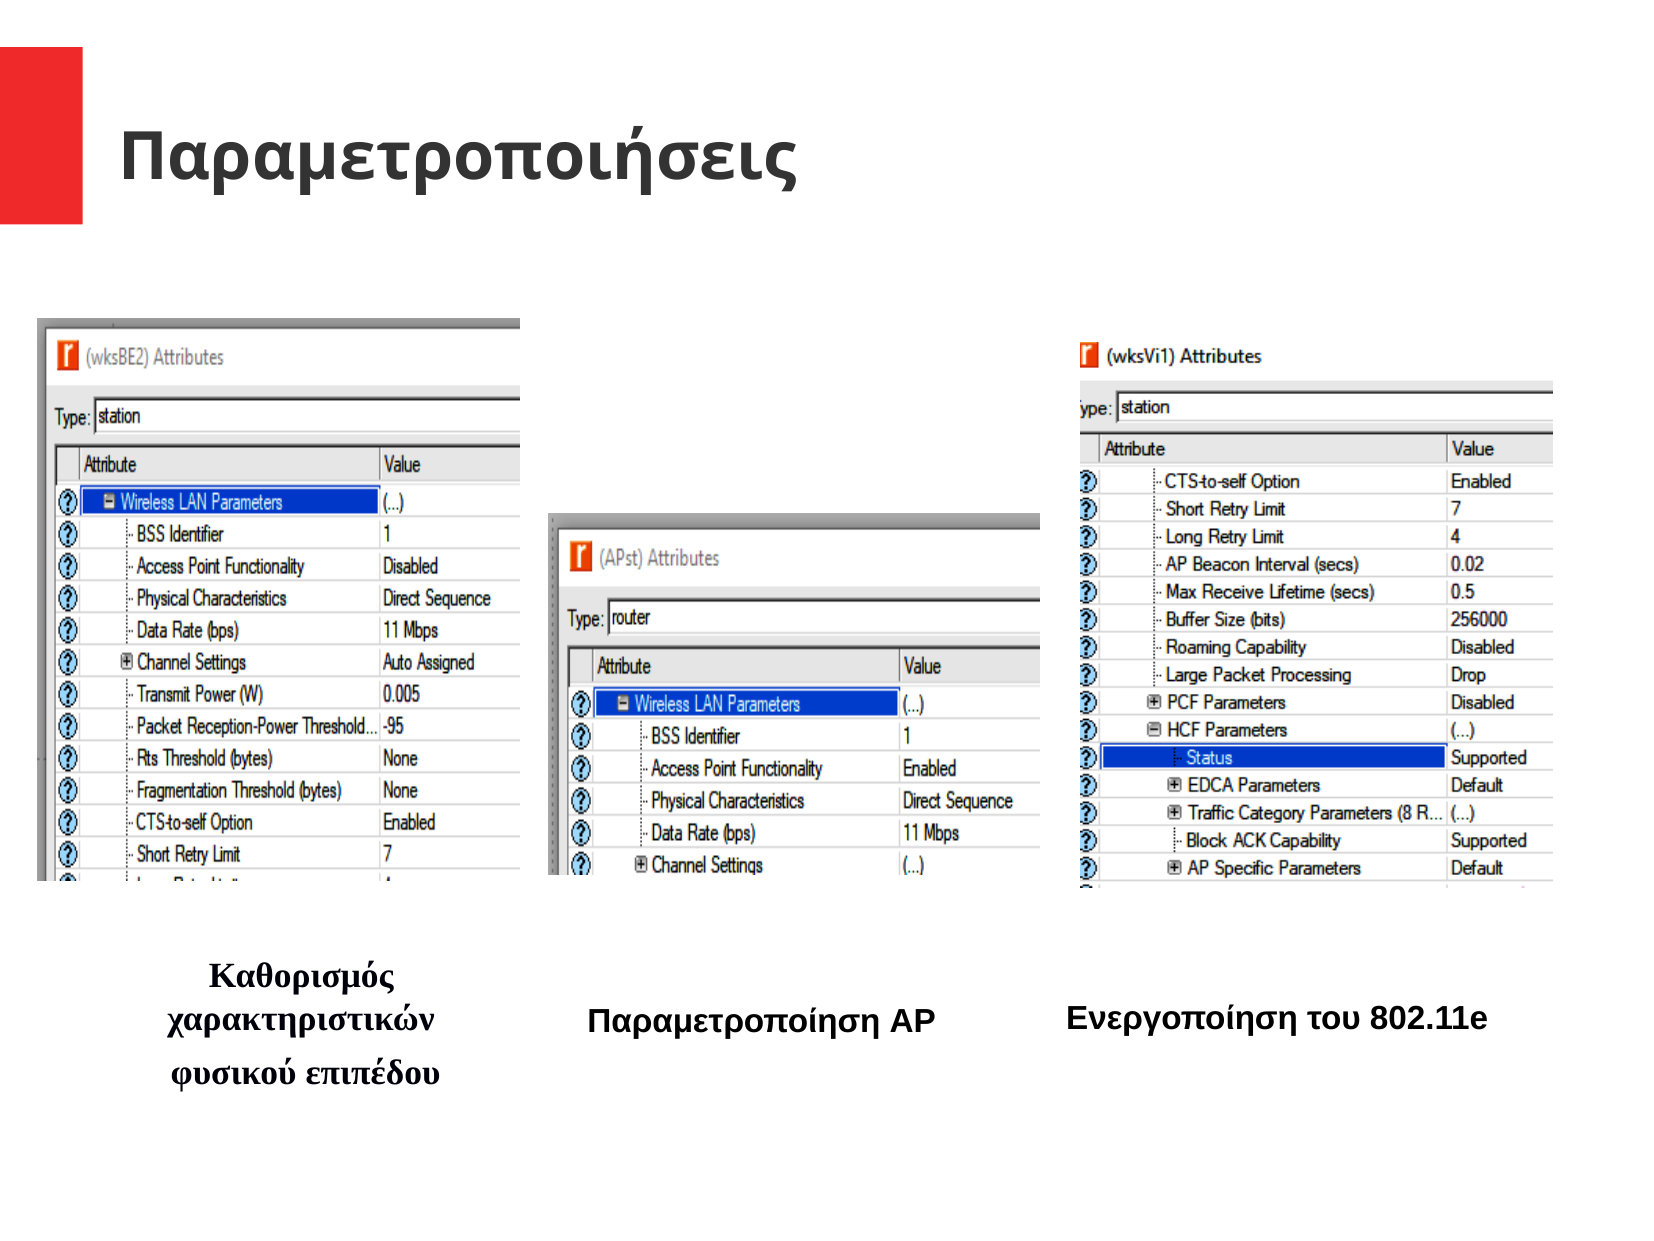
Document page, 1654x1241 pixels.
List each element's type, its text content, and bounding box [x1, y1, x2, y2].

text_box Ενεργοποίηση του 802.11e [1051, 992, 1530, 1050]
picture [1080, 342, 1553, 888]
text_box Παραμετροποιήσεις [118, 49, 1571, 257]
text_box Καθορισμός χαρακτηριστικών φυσικού επιπέδου [76, 944, 526, 1147]
text_box Παραμετροποίηση AP [572, 992, 975, 1087]
picture [37, 318, 520, 881]
picture [548, 513, 1040, 875]
